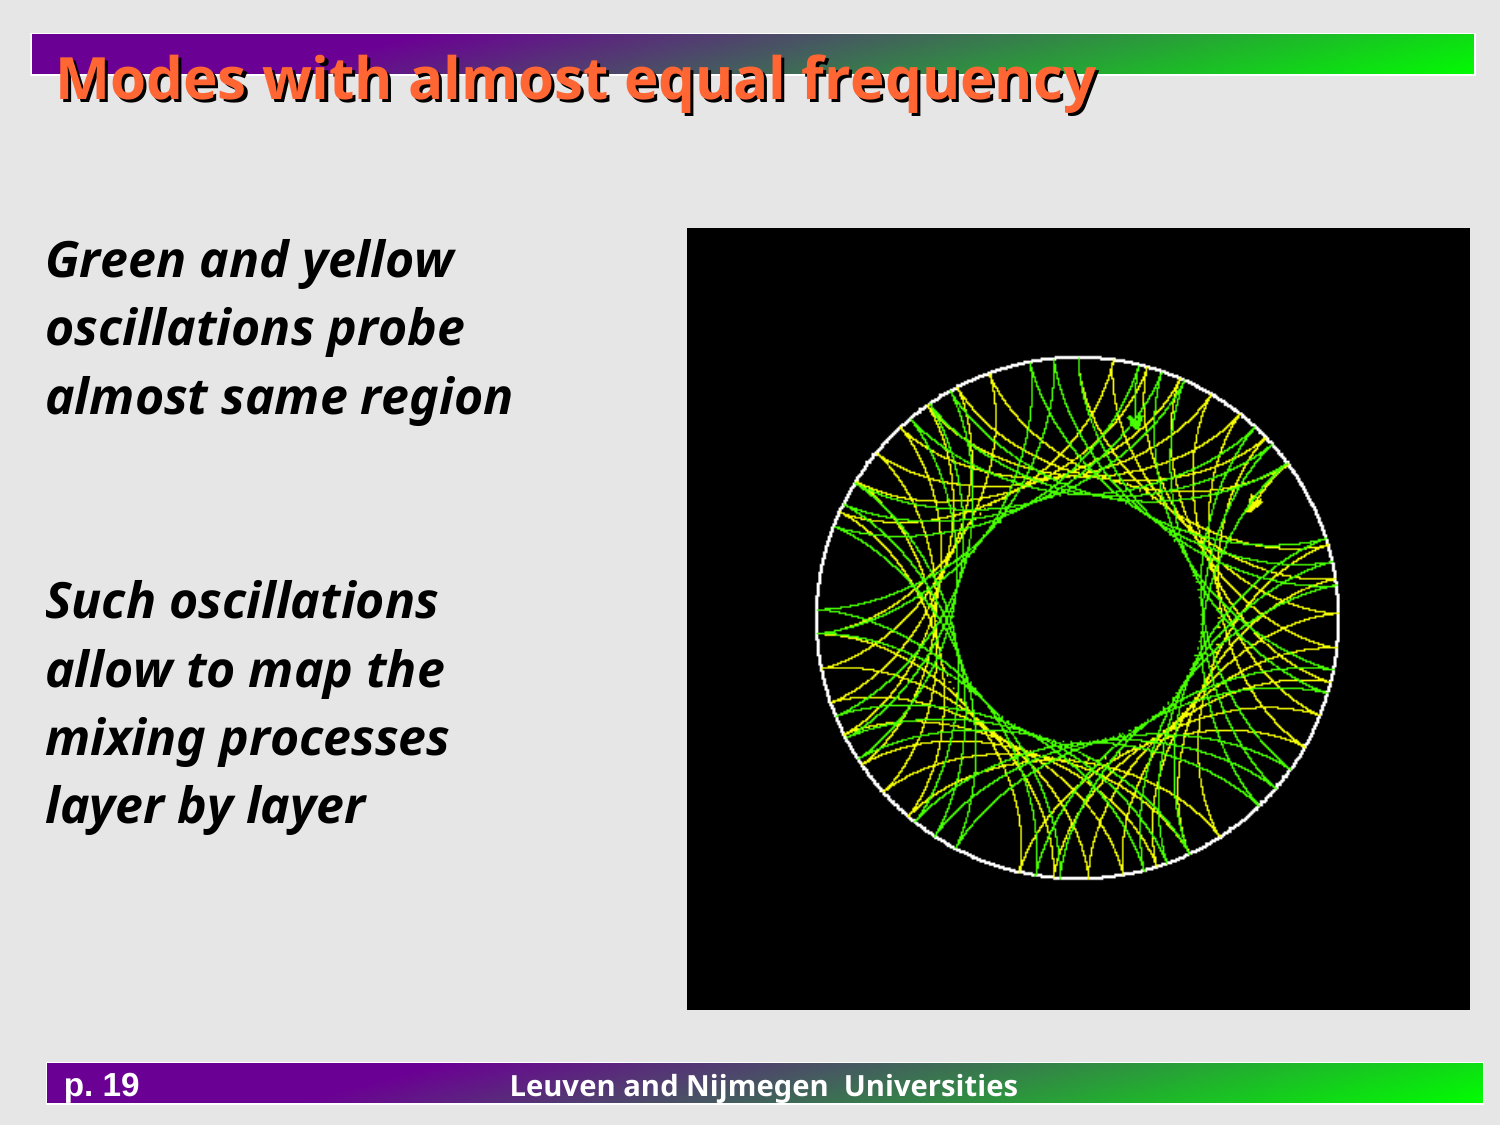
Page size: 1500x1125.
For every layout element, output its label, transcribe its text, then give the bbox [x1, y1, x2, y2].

picture [687, 228, 1470, 1010]
title Modes with almost equal frequency [55, 32, 1500, 122]
text_box Green and yellow oscillations probe almost same region Such oscillations allow to map the mixing processes layer by layer [45, 224, 648, 996]
